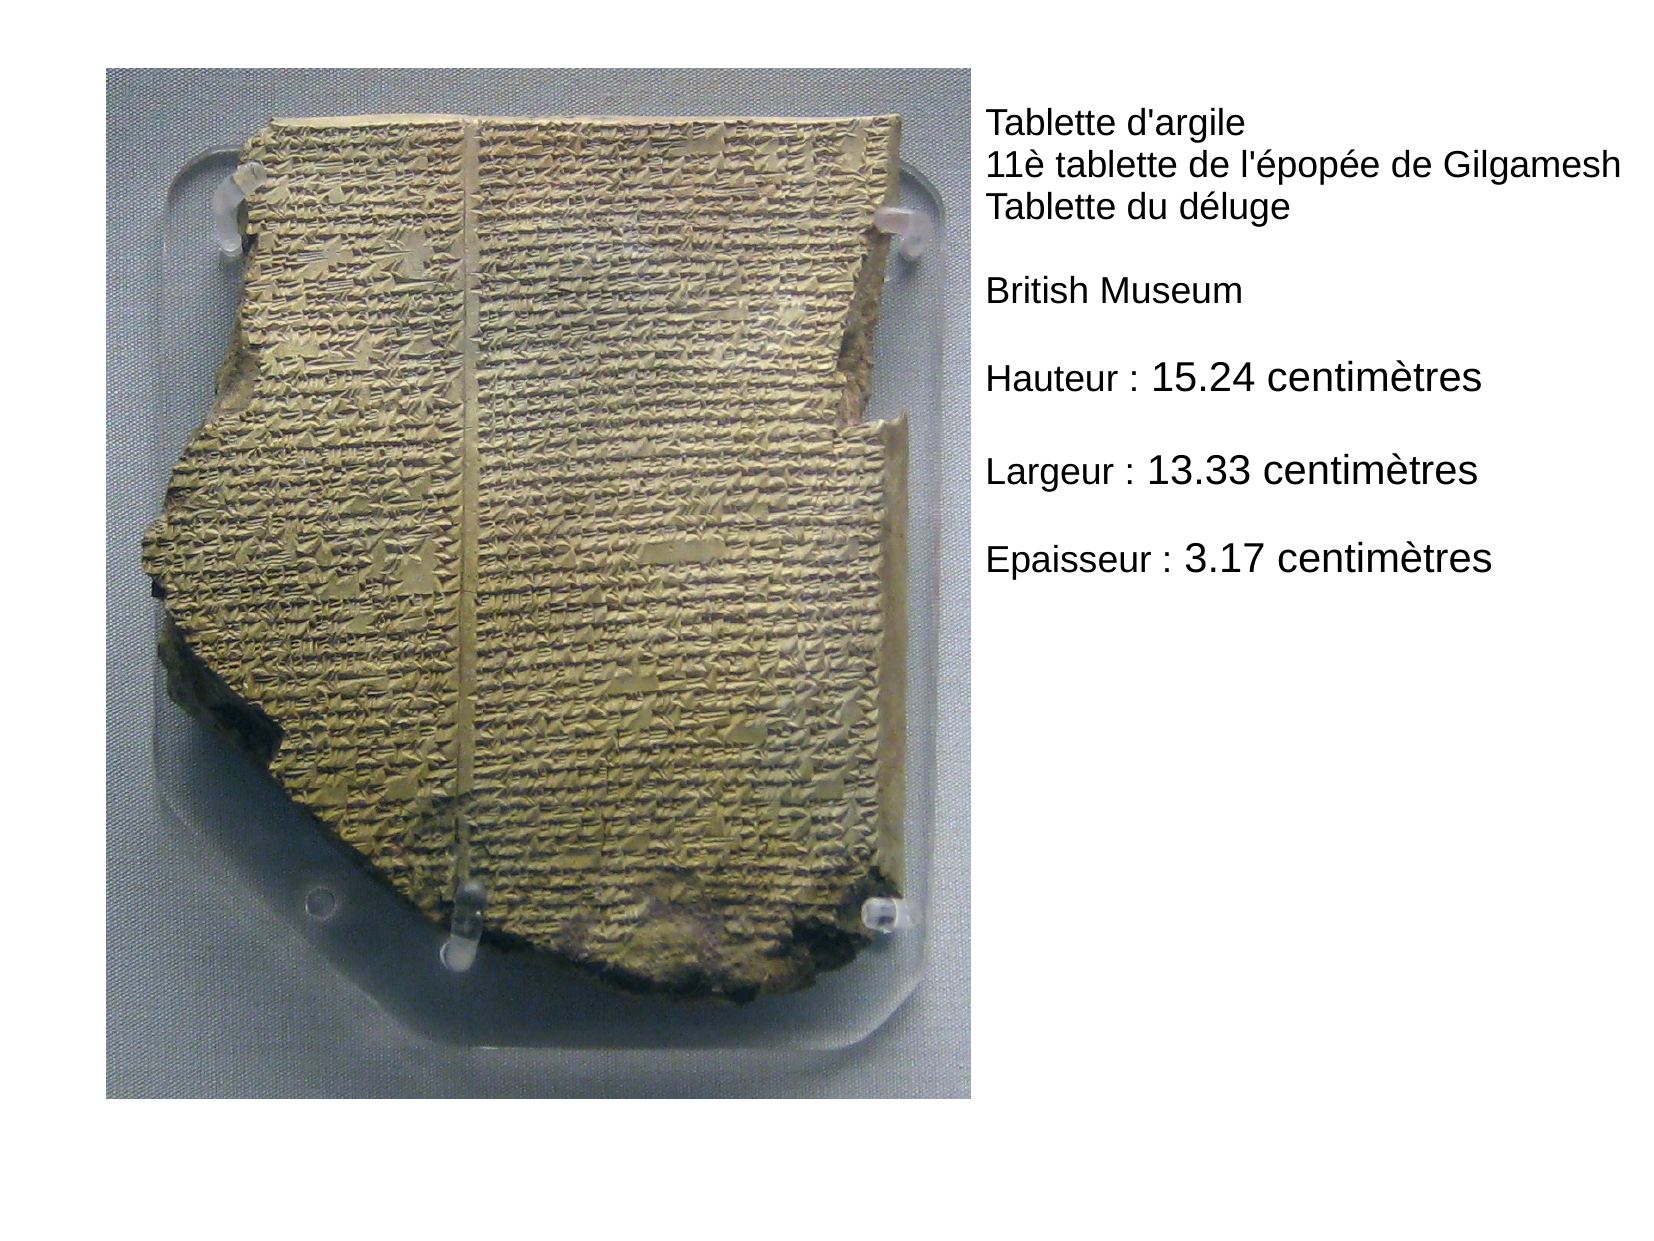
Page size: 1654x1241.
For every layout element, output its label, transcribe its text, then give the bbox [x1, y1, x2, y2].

text_box Tablette d'argile 11è tablette de l'épopée de Gilgamesh Tablette du déluge British Museum Hauteur : 15.24 centimètres Largeur : 13.33 centimètres Epaisseur : 3.17 centimètres [970, 94, 1639, 587]
picture [106, 68, 971, 1099]
